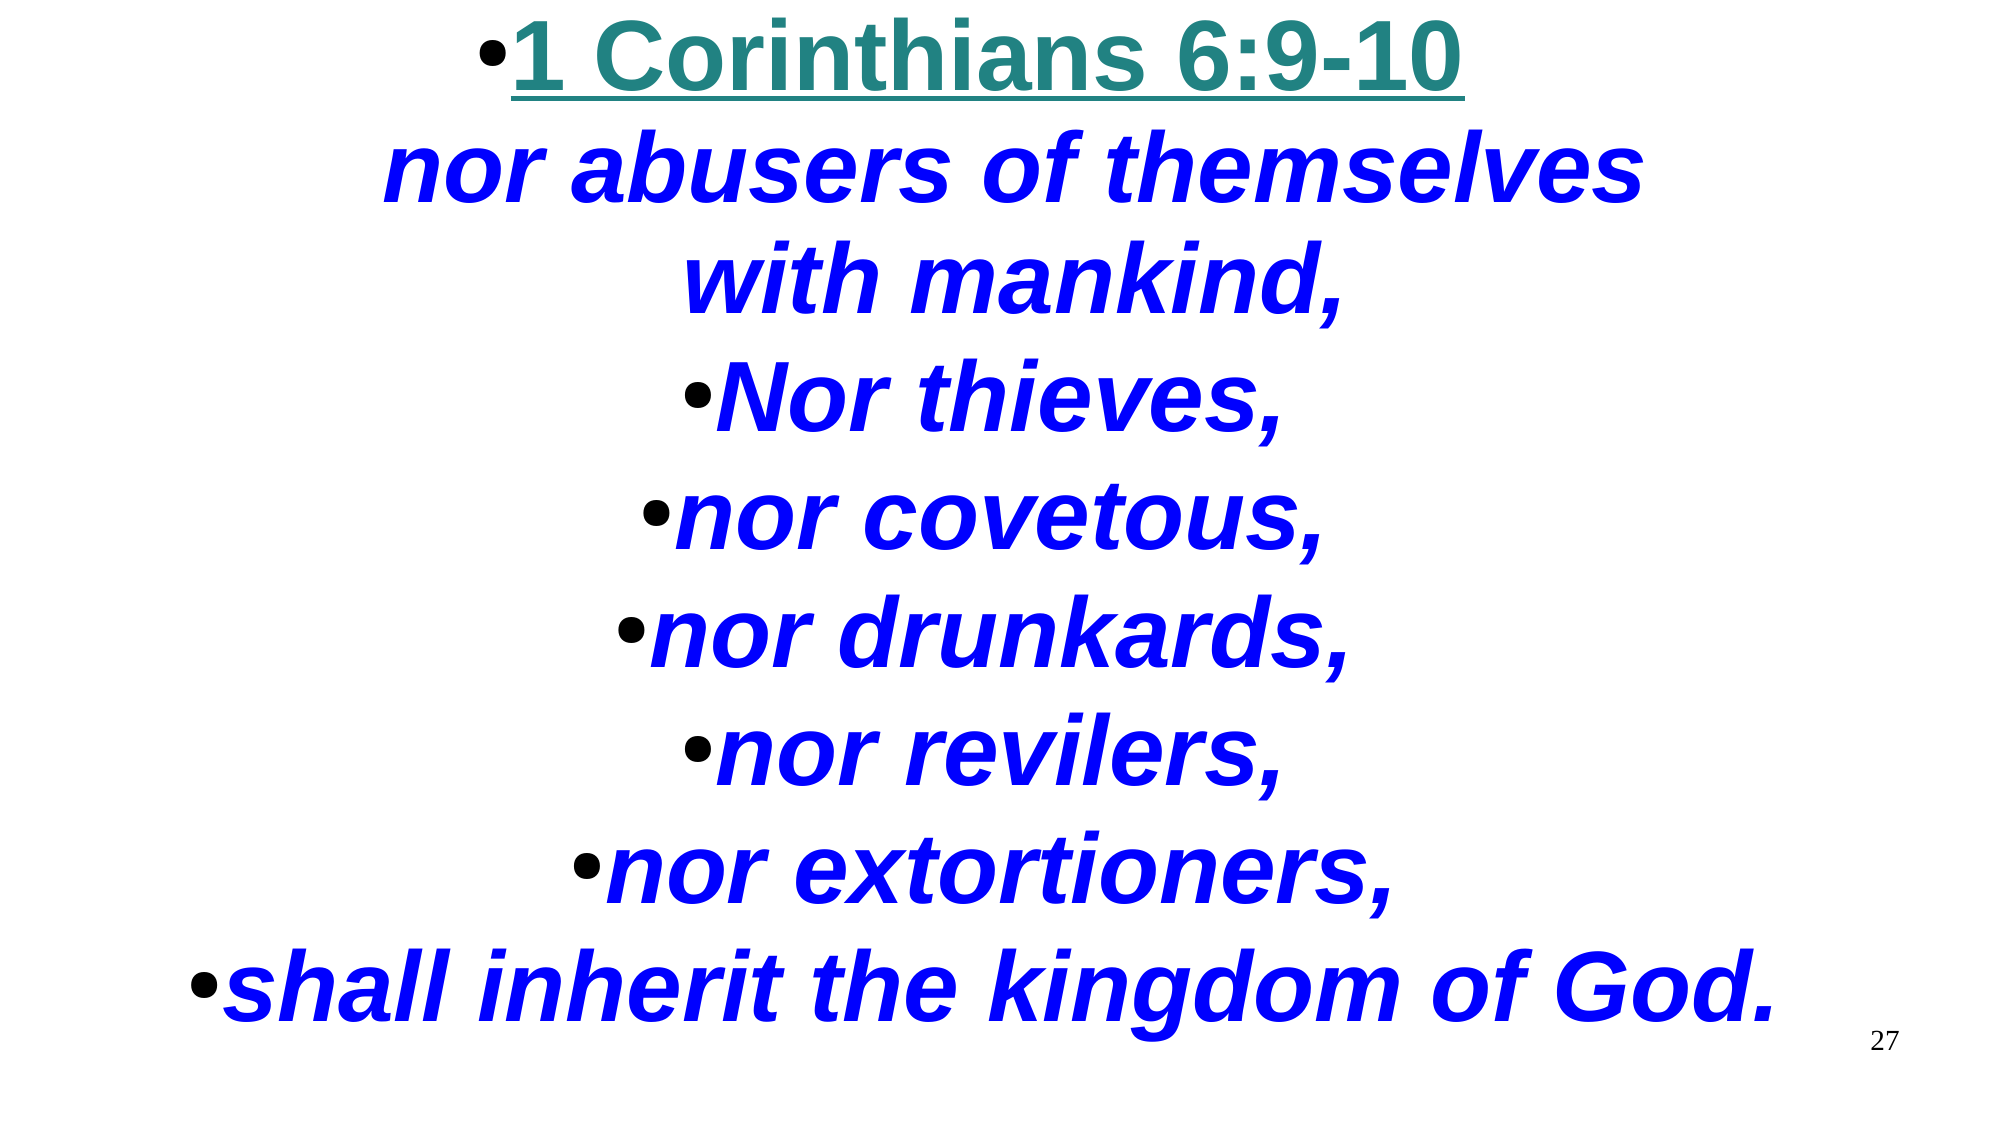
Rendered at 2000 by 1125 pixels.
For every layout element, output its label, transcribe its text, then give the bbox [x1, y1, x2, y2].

list 1 Corinthians 6:9-10 nor abusers of themselves with mankind, Nor thieves, nor covetous, nor drunkards, nor revilers, nor extortioners, shall inherit the kingdom of God. [0, 0, 1996, 1123]
